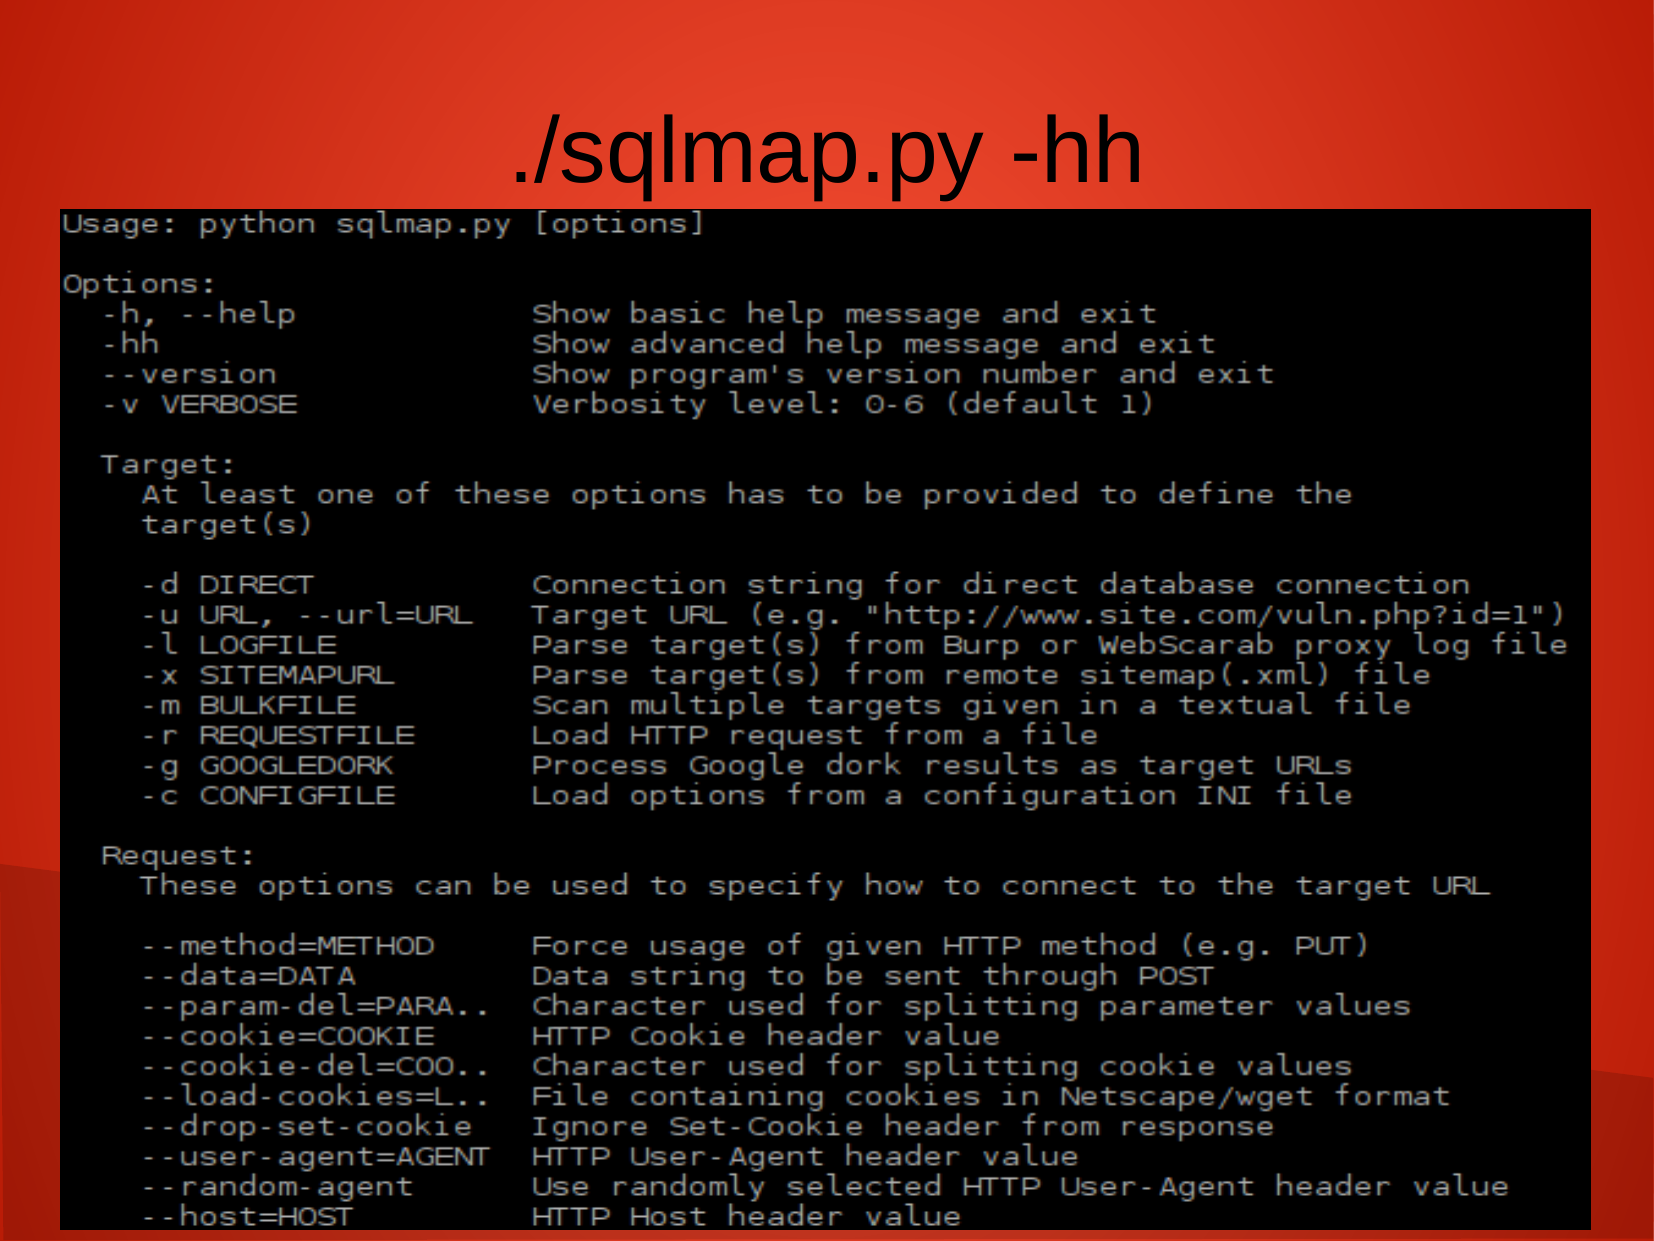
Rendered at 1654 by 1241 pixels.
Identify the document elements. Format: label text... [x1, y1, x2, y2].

picture [60, 209, 1591, 1231]
title ./sqlmap.py -hh [82, 47, 1571, 209]
